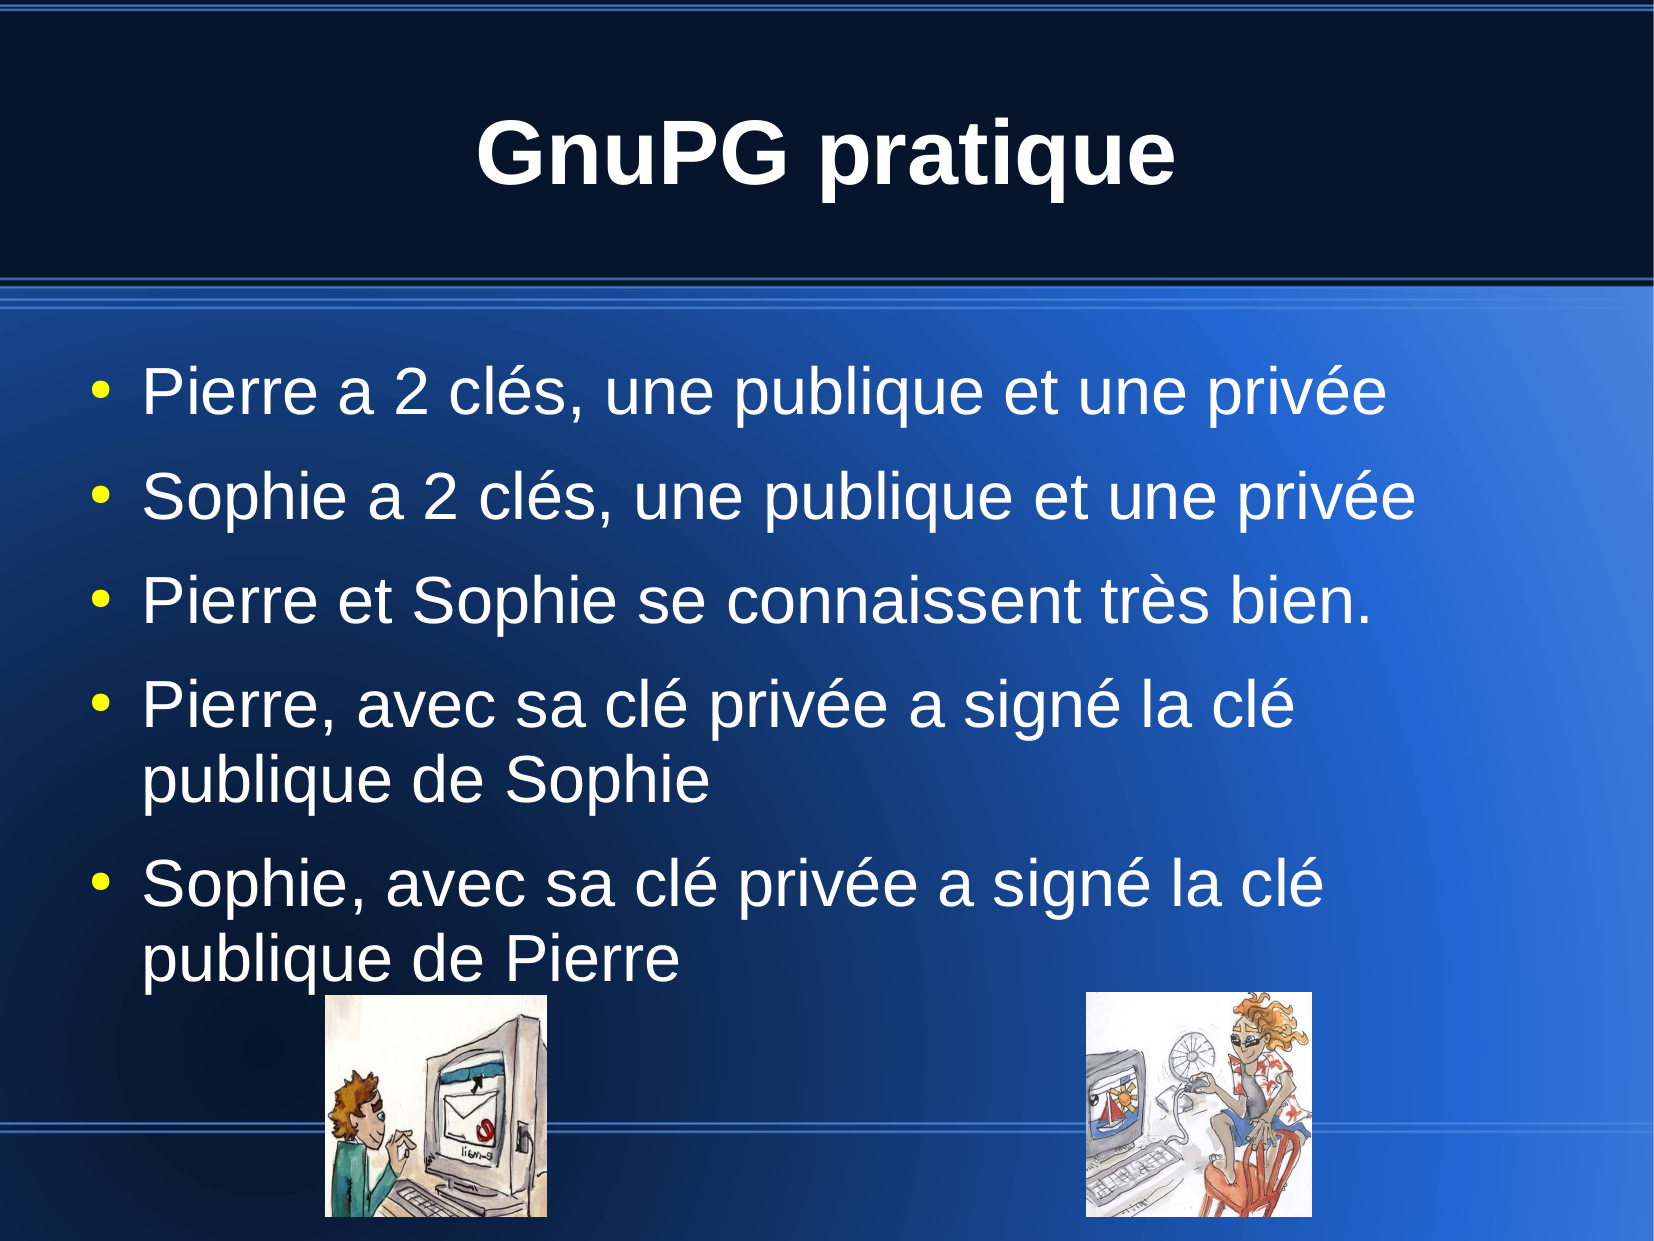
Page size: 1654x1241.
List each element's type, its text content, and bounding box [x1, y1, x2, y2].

title GnuPG pratique [82, 49, 1571, 257]
picture [0, 0, 1654, 1241]
list Pierre a 2 clés, une publique et une privée Sophie a 2 clés, une publique et une privée Pierre et Sophie se connaissent très bien. Pierre, avec sa clé privée a signé la clé publique de Sophie Sophie, avec sa clé privée a signé la clé publique de Pierre [71, 354, 1560, 996]
